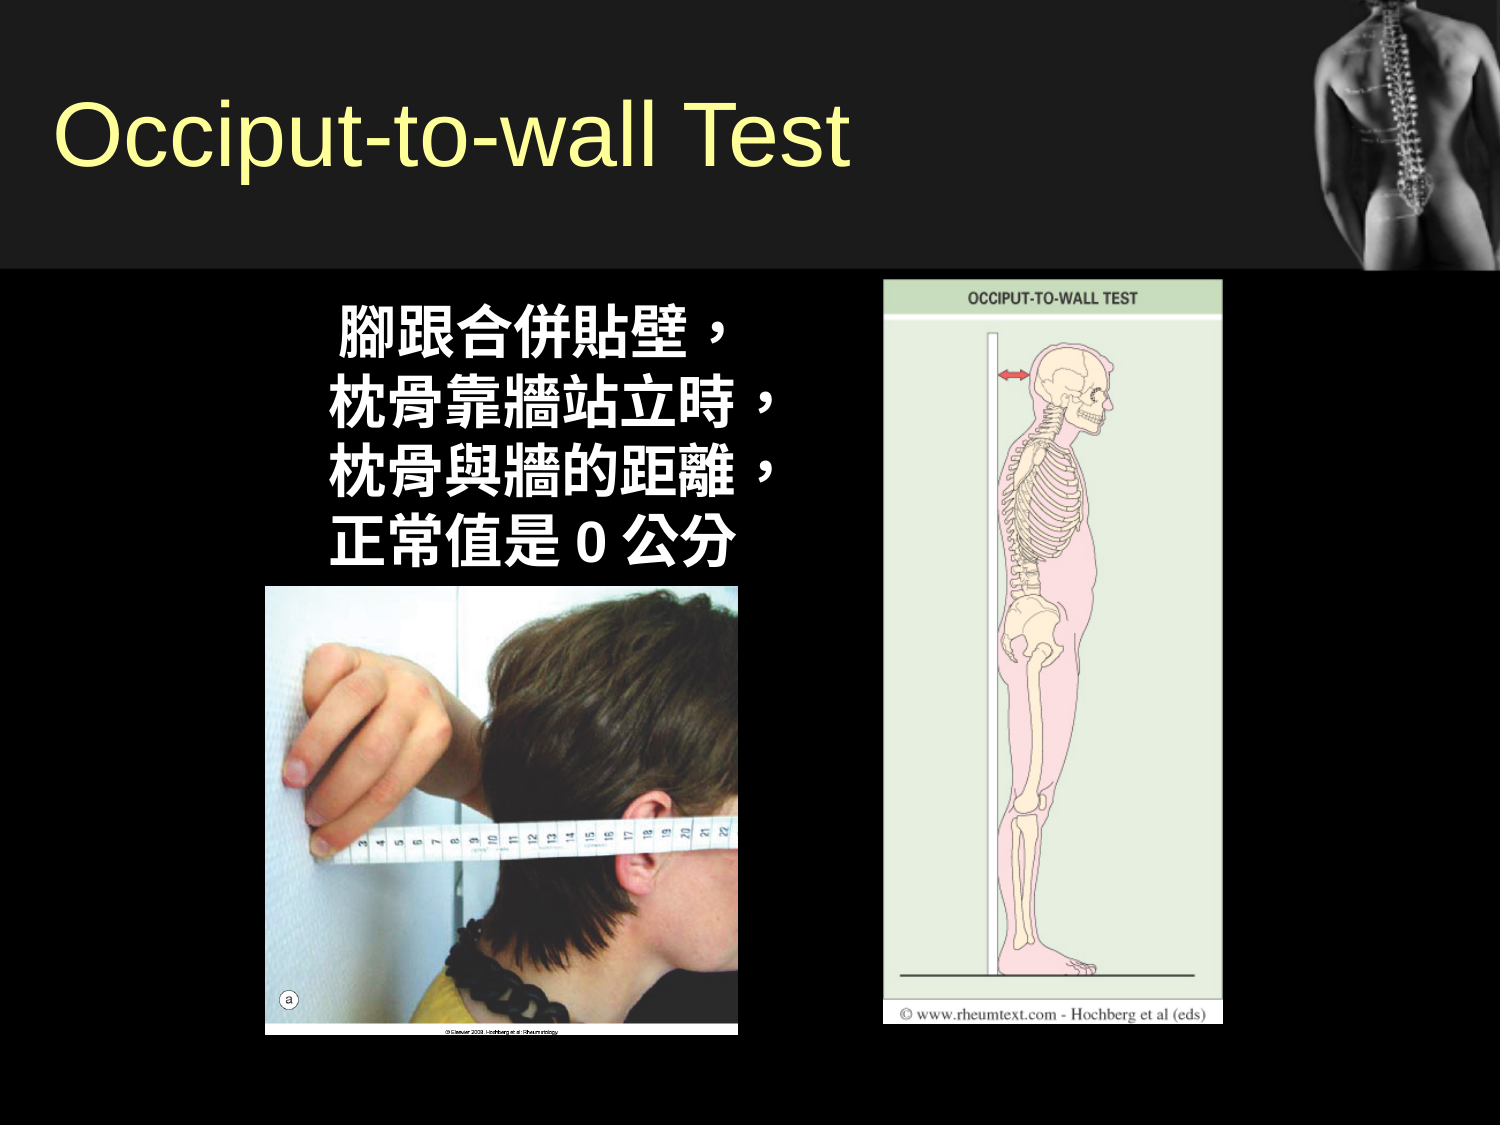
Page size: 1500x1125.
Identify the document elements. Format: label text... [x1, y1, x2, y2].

picture [883, 279, 1223, 1024]
title Occiput-to-wall Test [37, 32, 1300, 228]
list 腳跟合併貼壁，枕骨靠牆站立時，枕骨與牆的距離，正常值是0公分 [200, 287, 807, 1000]
picture [265, 586, 738, 1035]
